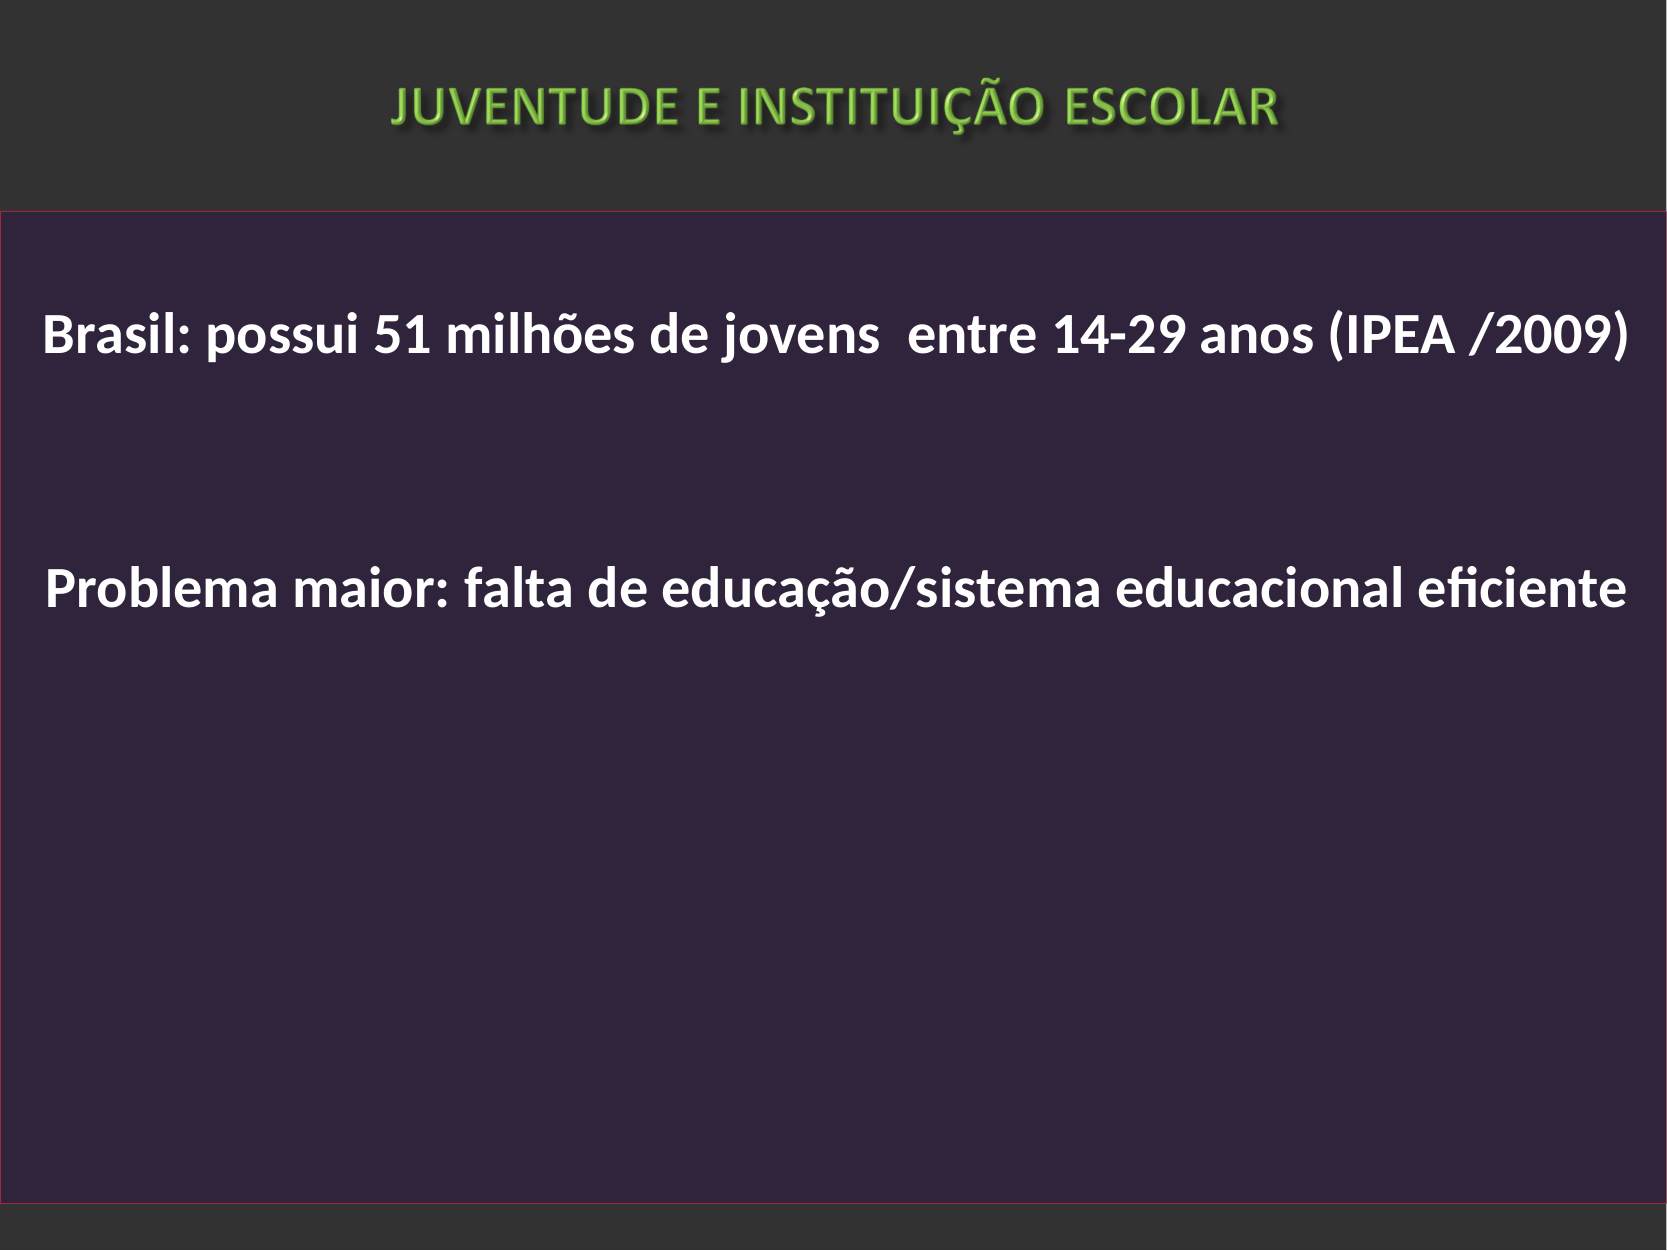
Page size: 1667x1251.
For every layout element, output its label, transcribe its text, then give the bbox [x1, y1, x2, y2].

text_box [0, 0, 1667, 211]
list Brasil: possui 51 milhões de jovens entre 14-29 anos (IPEA /2009) Problema maior: falta de educação/sistema educacional eficiente [0, 211, 1667, 1204]
